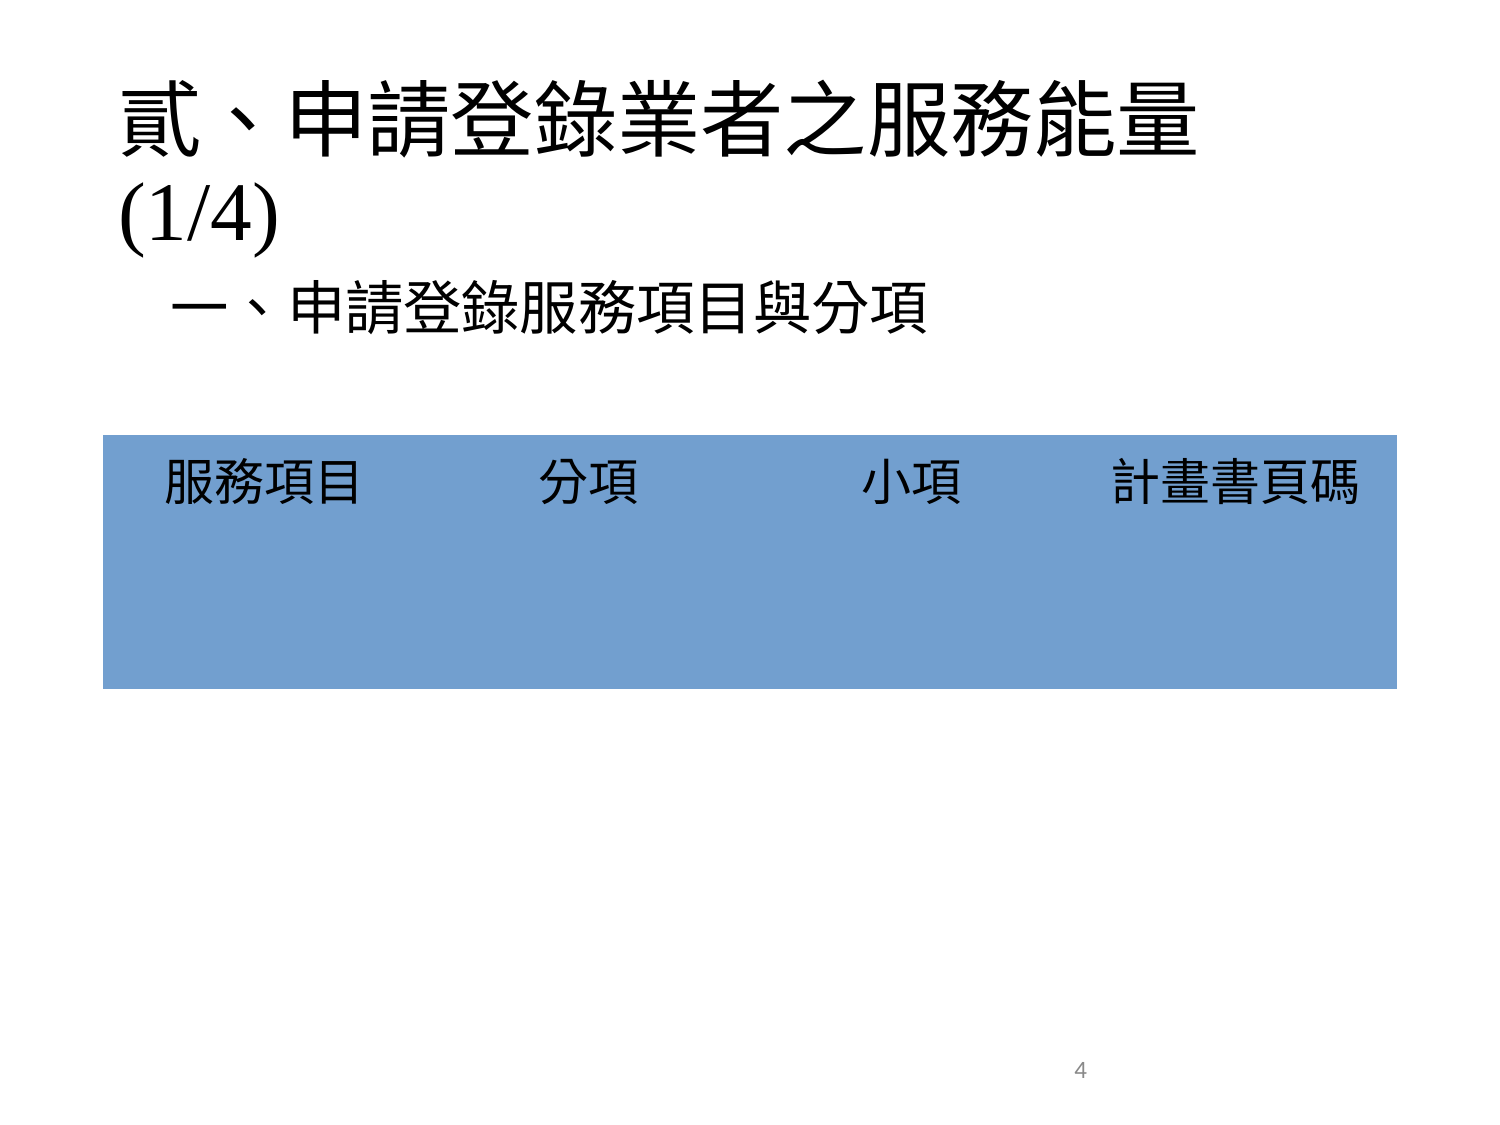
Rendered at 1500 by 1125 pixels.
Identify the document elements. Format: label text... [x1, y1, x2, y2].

table_cell [1073, 606, 1397, 689]
title 貳、申請登錄業者之服務能量(1/4) [103, 59, 1397, 278]
text_box [1059, 1042, 1397, 1103]
table_header 服務項目 [103, 435, 426, 522]
list 一、申請登錄服務項目與分項 [118, 271, 1412, 986]
table_header 計畫書頁碼 [1073, 435, 1397, 522]
table_header 分項 [426, 435, 750, 522]
table_cell [426, 522, 750, 606]
table_header 小項 [750, 435, 1073, 522]
table_cell [750, 522, 1073, 606]
table_cell [1073, 522, 1397, 606]
table_cell [426, 606, 750, 689]
table_cell [750, 606, 1073, 689]
table_cell [103, 606, 426, 689]
table_cell [103, 522, 426, 606]
